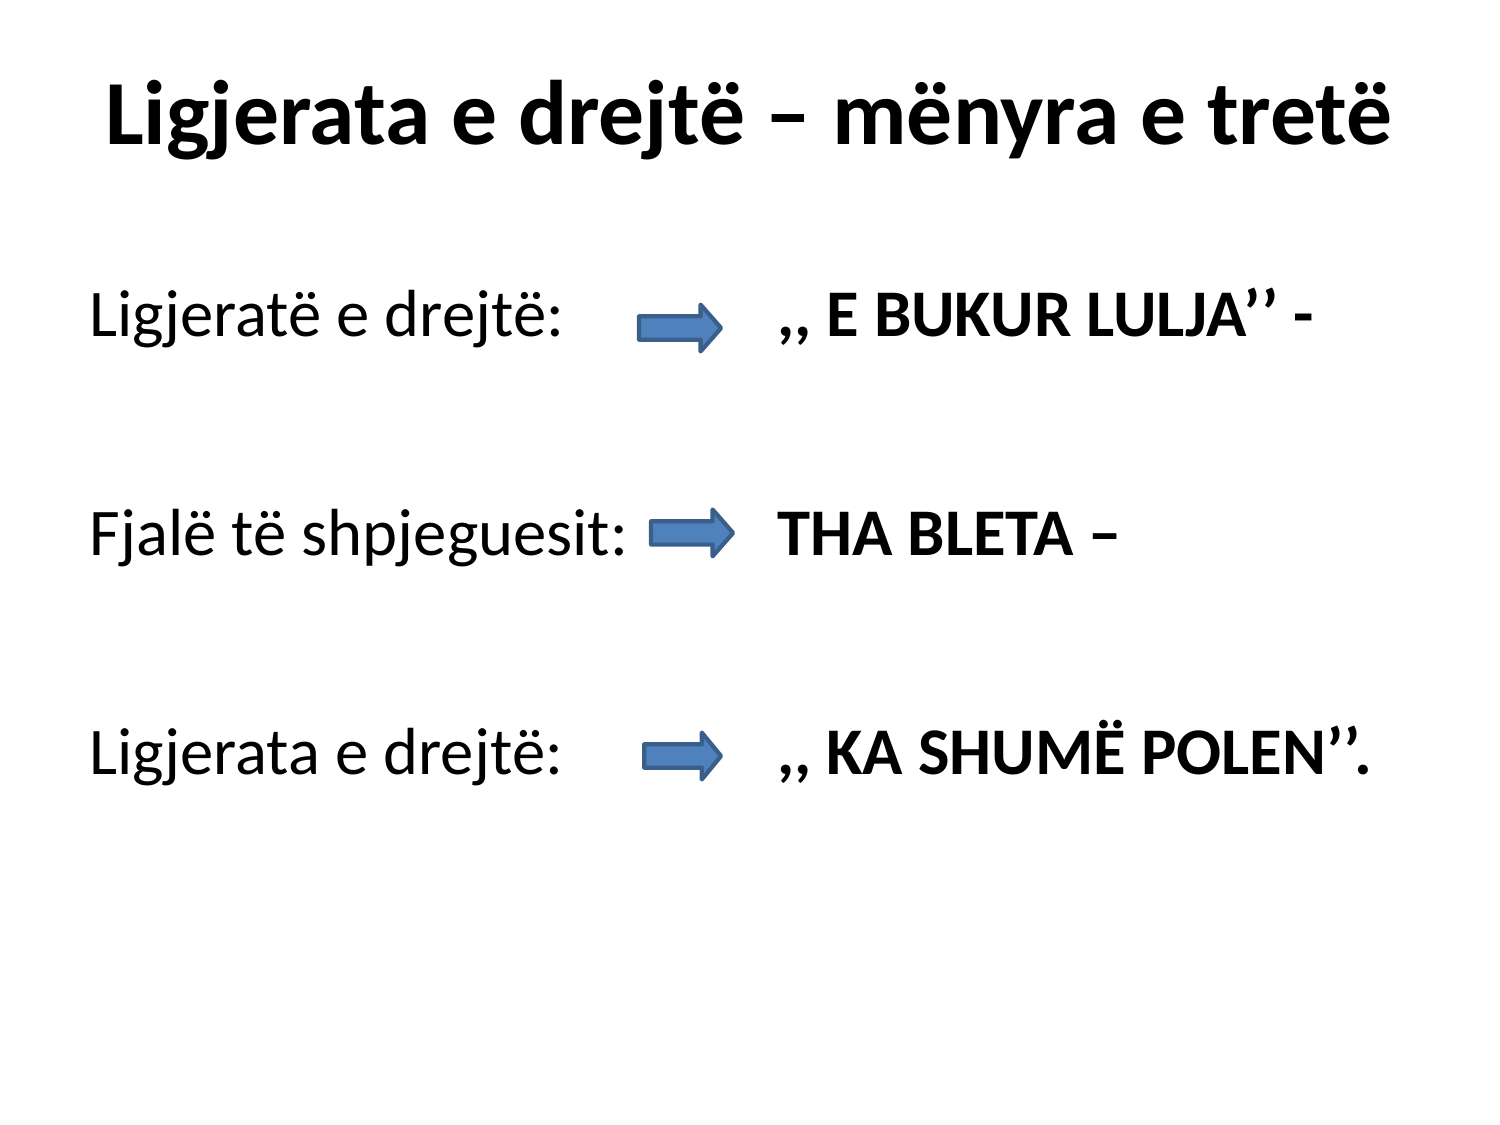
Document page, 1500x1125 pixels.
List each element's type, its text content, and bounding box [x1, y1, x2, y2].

list ,, E BUKUR LULJA’’ - THA BLETA – ,, KA SHUMË POLEN’’. [762, 262, 1425, 1005]
text_box [651, 509, 734, 557]
title Ligjerata e drejtë – mënyra e tretë [75, 45, 1425, 233]
list Ligjeratë e drejtë: Fjalë të shpjeguesit: Ligjerata e drejtë: [75, 262, 738, 1005]
text_box [639, 304, 722, 352]
text_box [644, 732, 722, 780]
